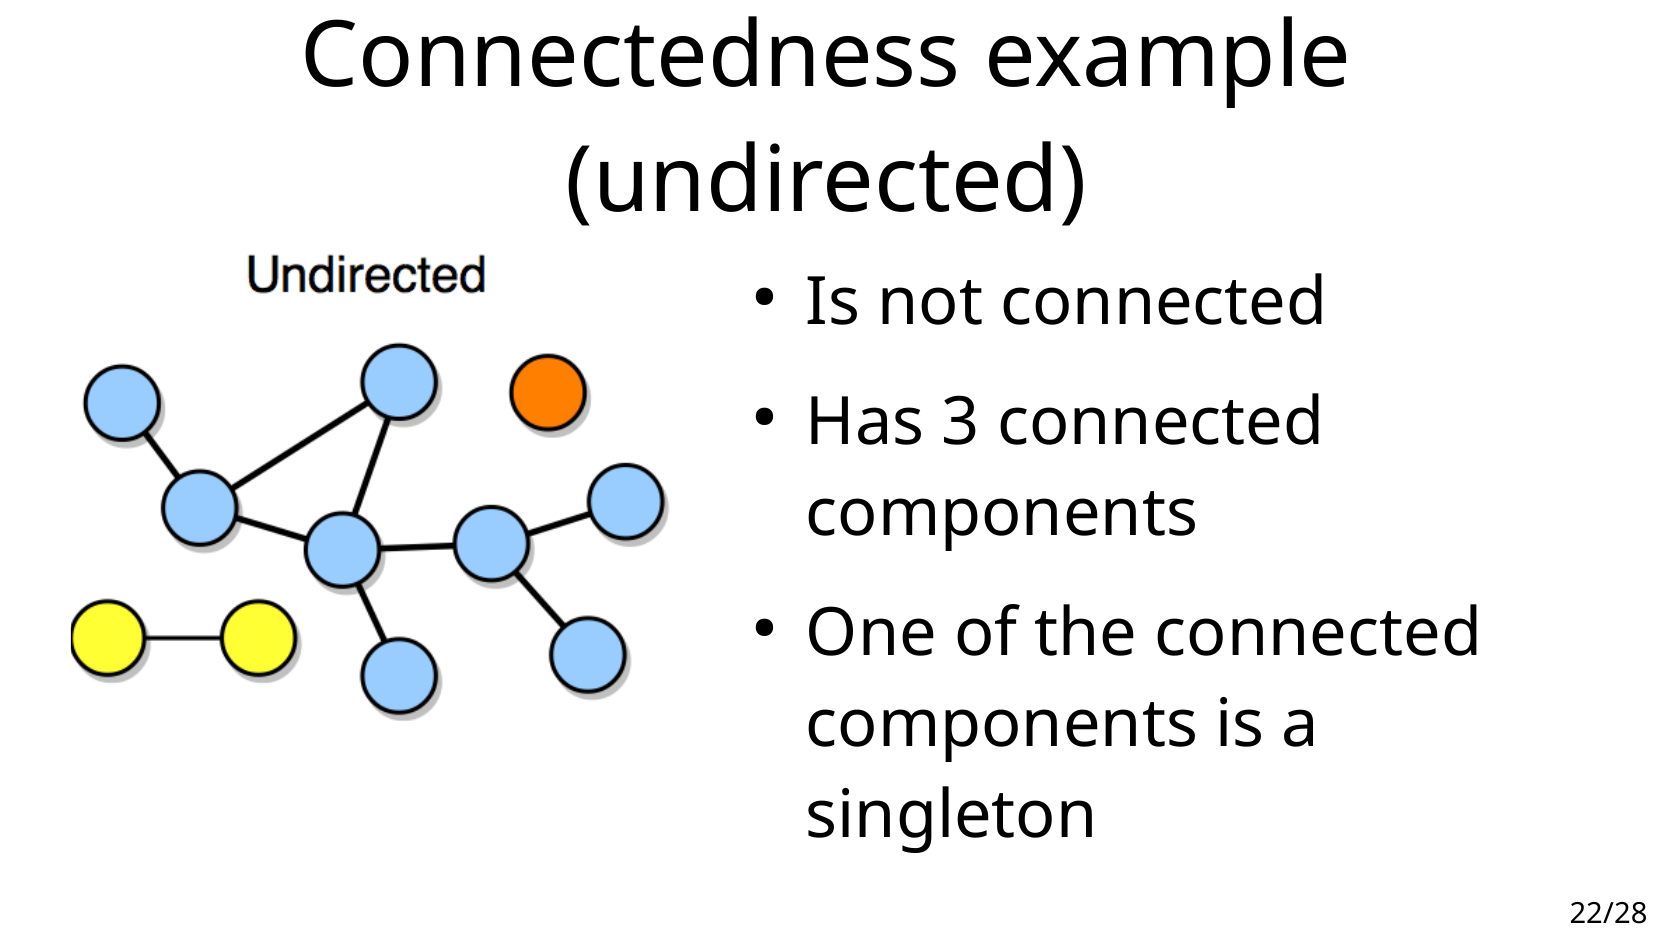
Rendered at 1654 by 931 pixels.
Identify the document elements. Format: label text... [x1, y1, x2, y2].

picture [70, 246, 713, 725]
title Connectedness example (undirected) [82, 1, 1571, 226]
list Is not connected Has 3 connected components One of the connected components is a singleton [735, 253, 1571, 871]
